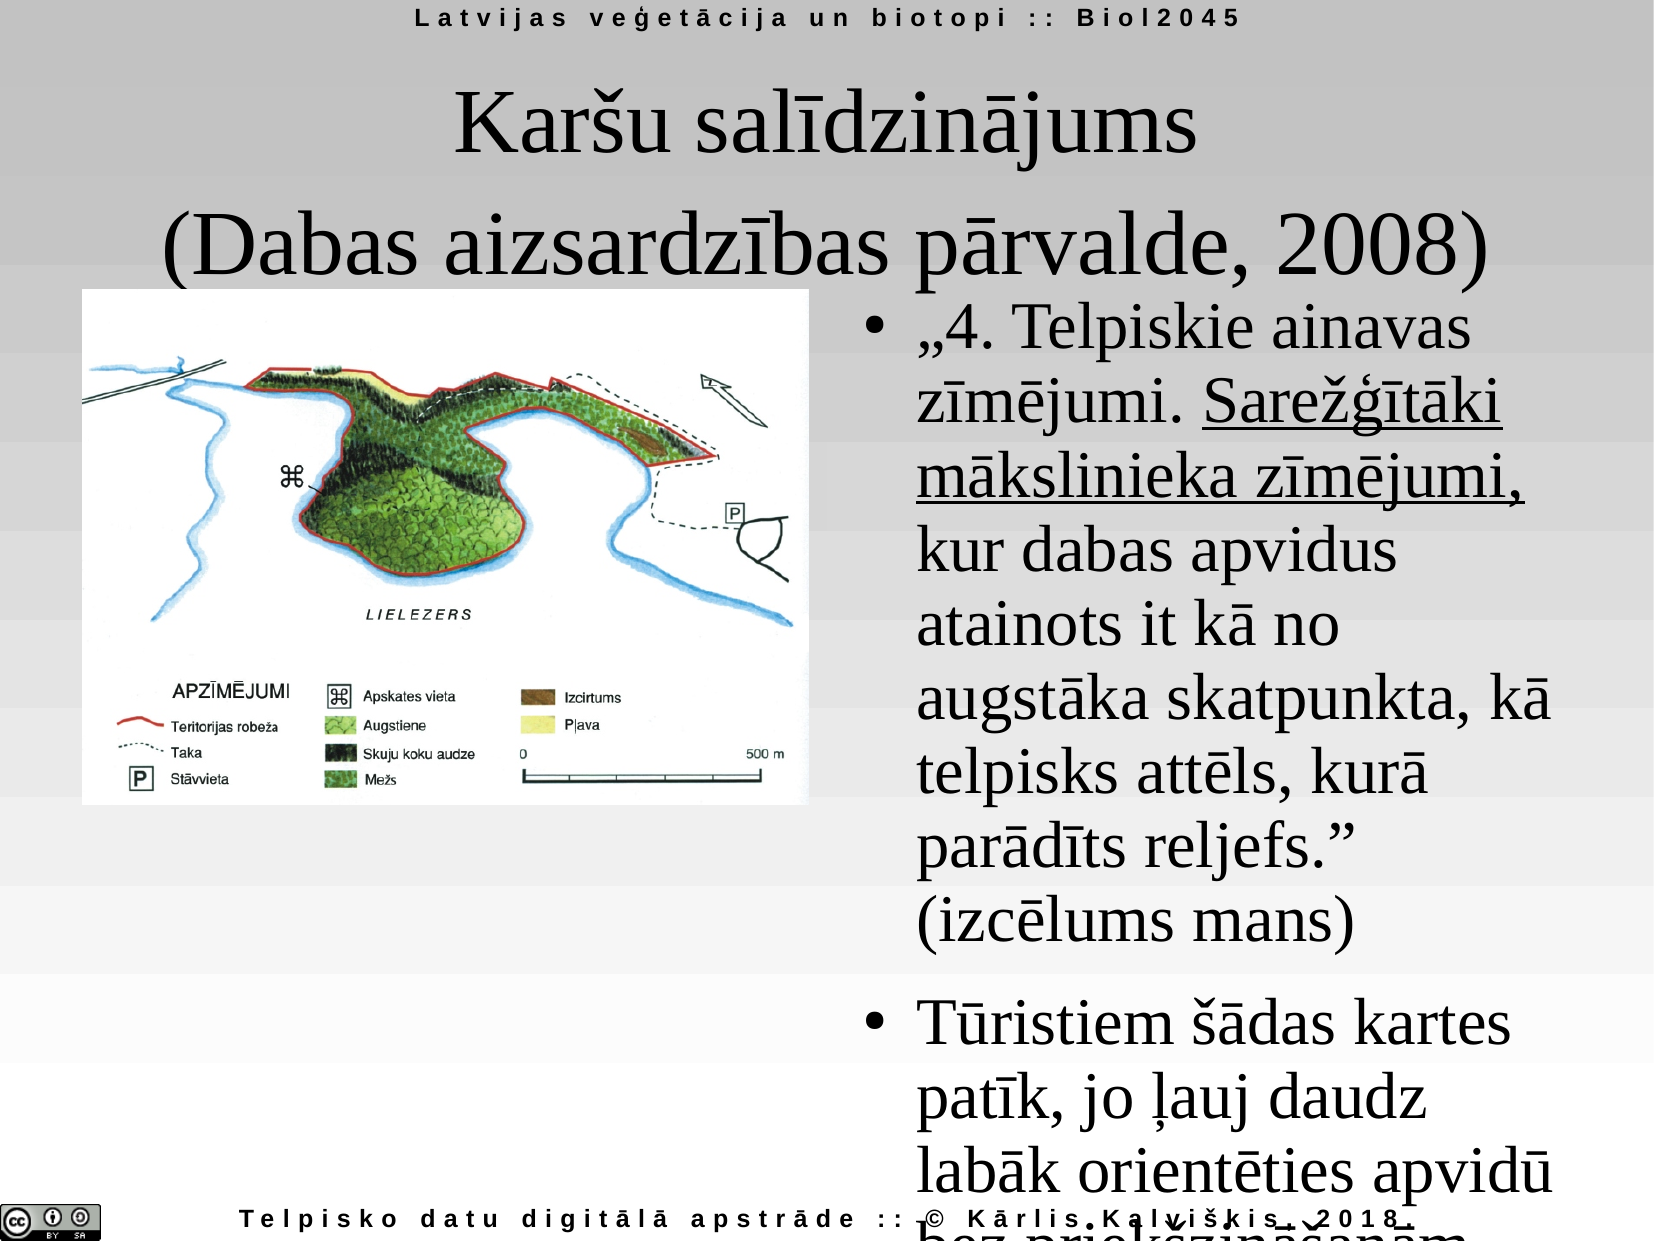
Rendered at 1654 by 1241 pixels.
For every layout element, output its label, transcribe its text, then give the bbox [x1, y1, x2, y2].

picture [0, 0, 1654, 1241]
picture [927, 1211, 942, 1226]
list „4. Telpiskie ainavas zīmējumi. Sarežģītāki mākslinieka zīmējumi, kur dabas apvidus atainots it kā no augstāka skatpunkta, kā telpisks attēls, kurā parādīts reljefs.” (izcēlums mans) Tūristiem šādas kartes patīk, jo ļauj daudz labāk orientēties apvidū bez priekšzināšanām kartogrāfijā. [845, 289, 1572, 1166]
title Karšu salīdzinājums (Dabas aizsardzības pārvalde, 2008) [29, 49, 1625, 296]
